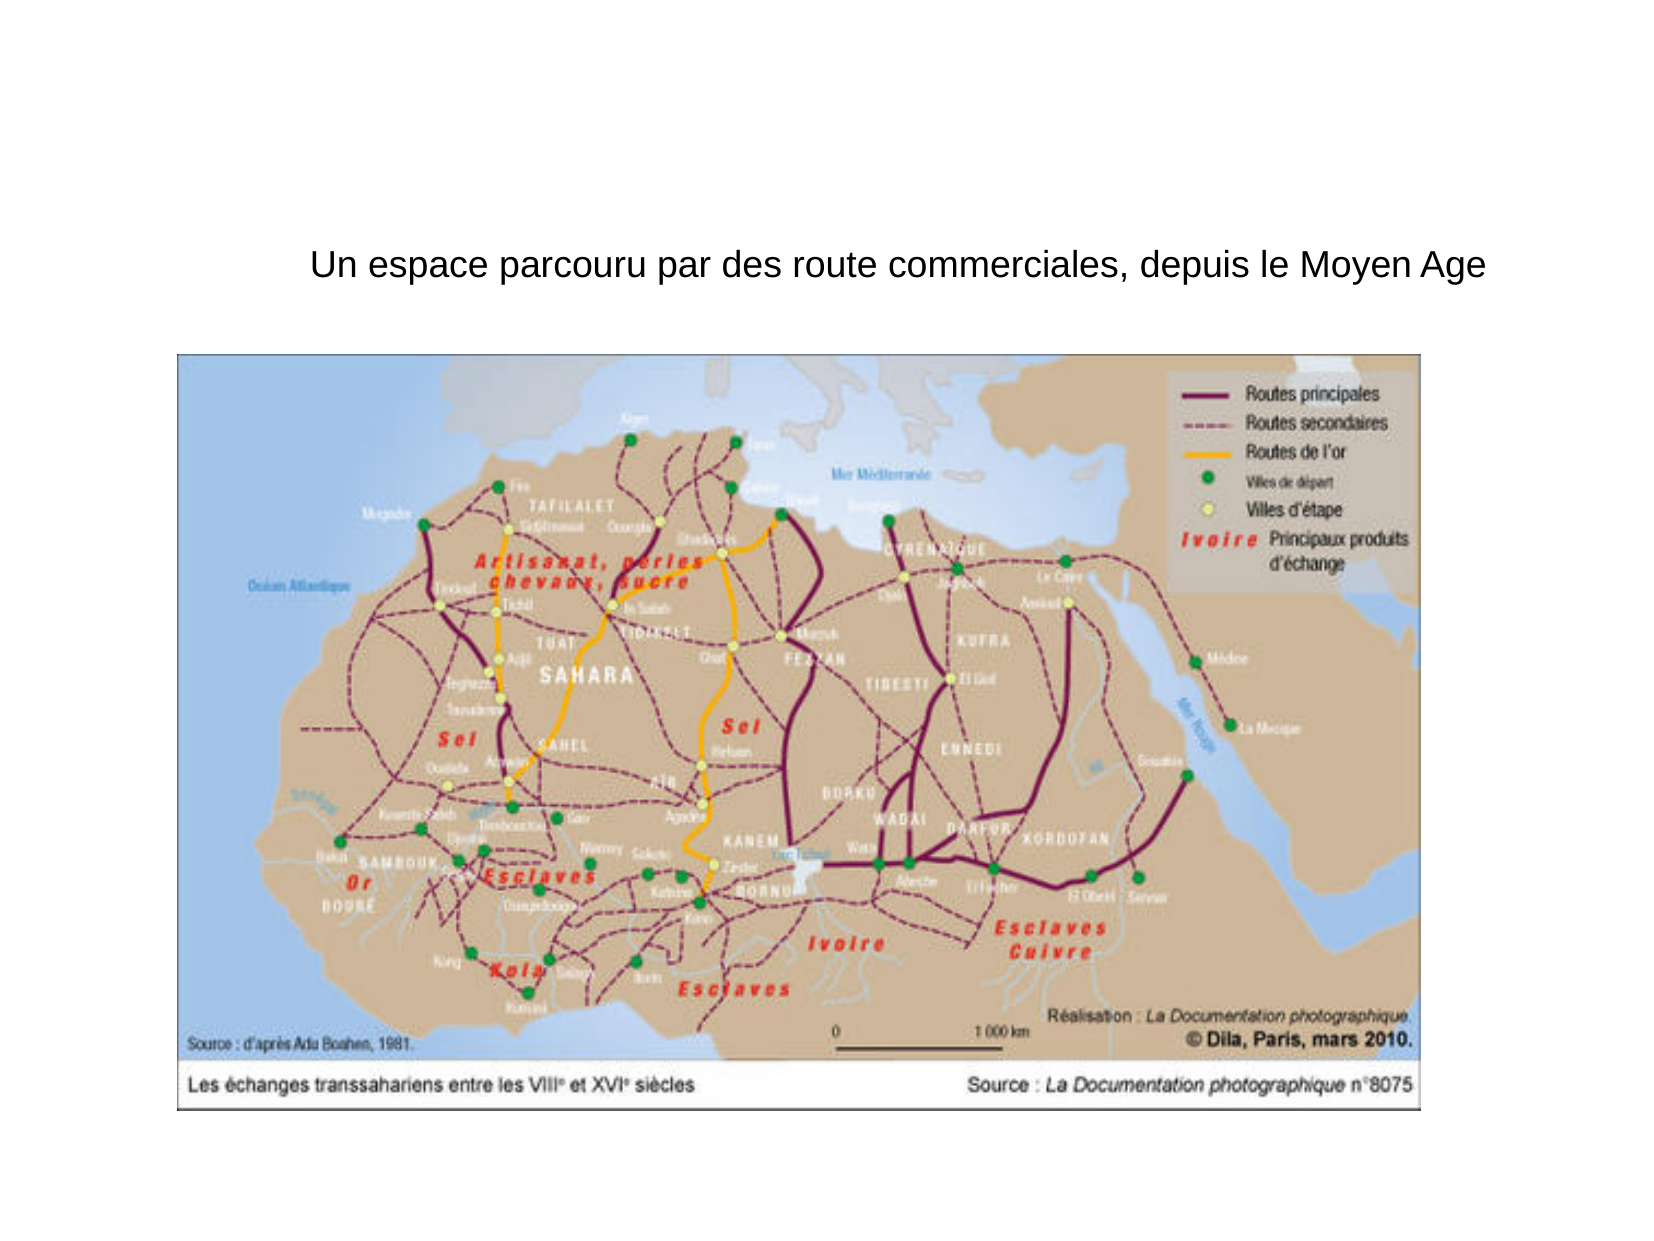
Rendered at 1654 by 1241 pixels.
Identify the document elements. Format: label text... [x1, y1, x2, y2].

text_box Un espace parcouru par des route commerciales, depuis le Moyen Age [295, 236, 1502, 294]
picture [177, 354, 1421, 1111]
